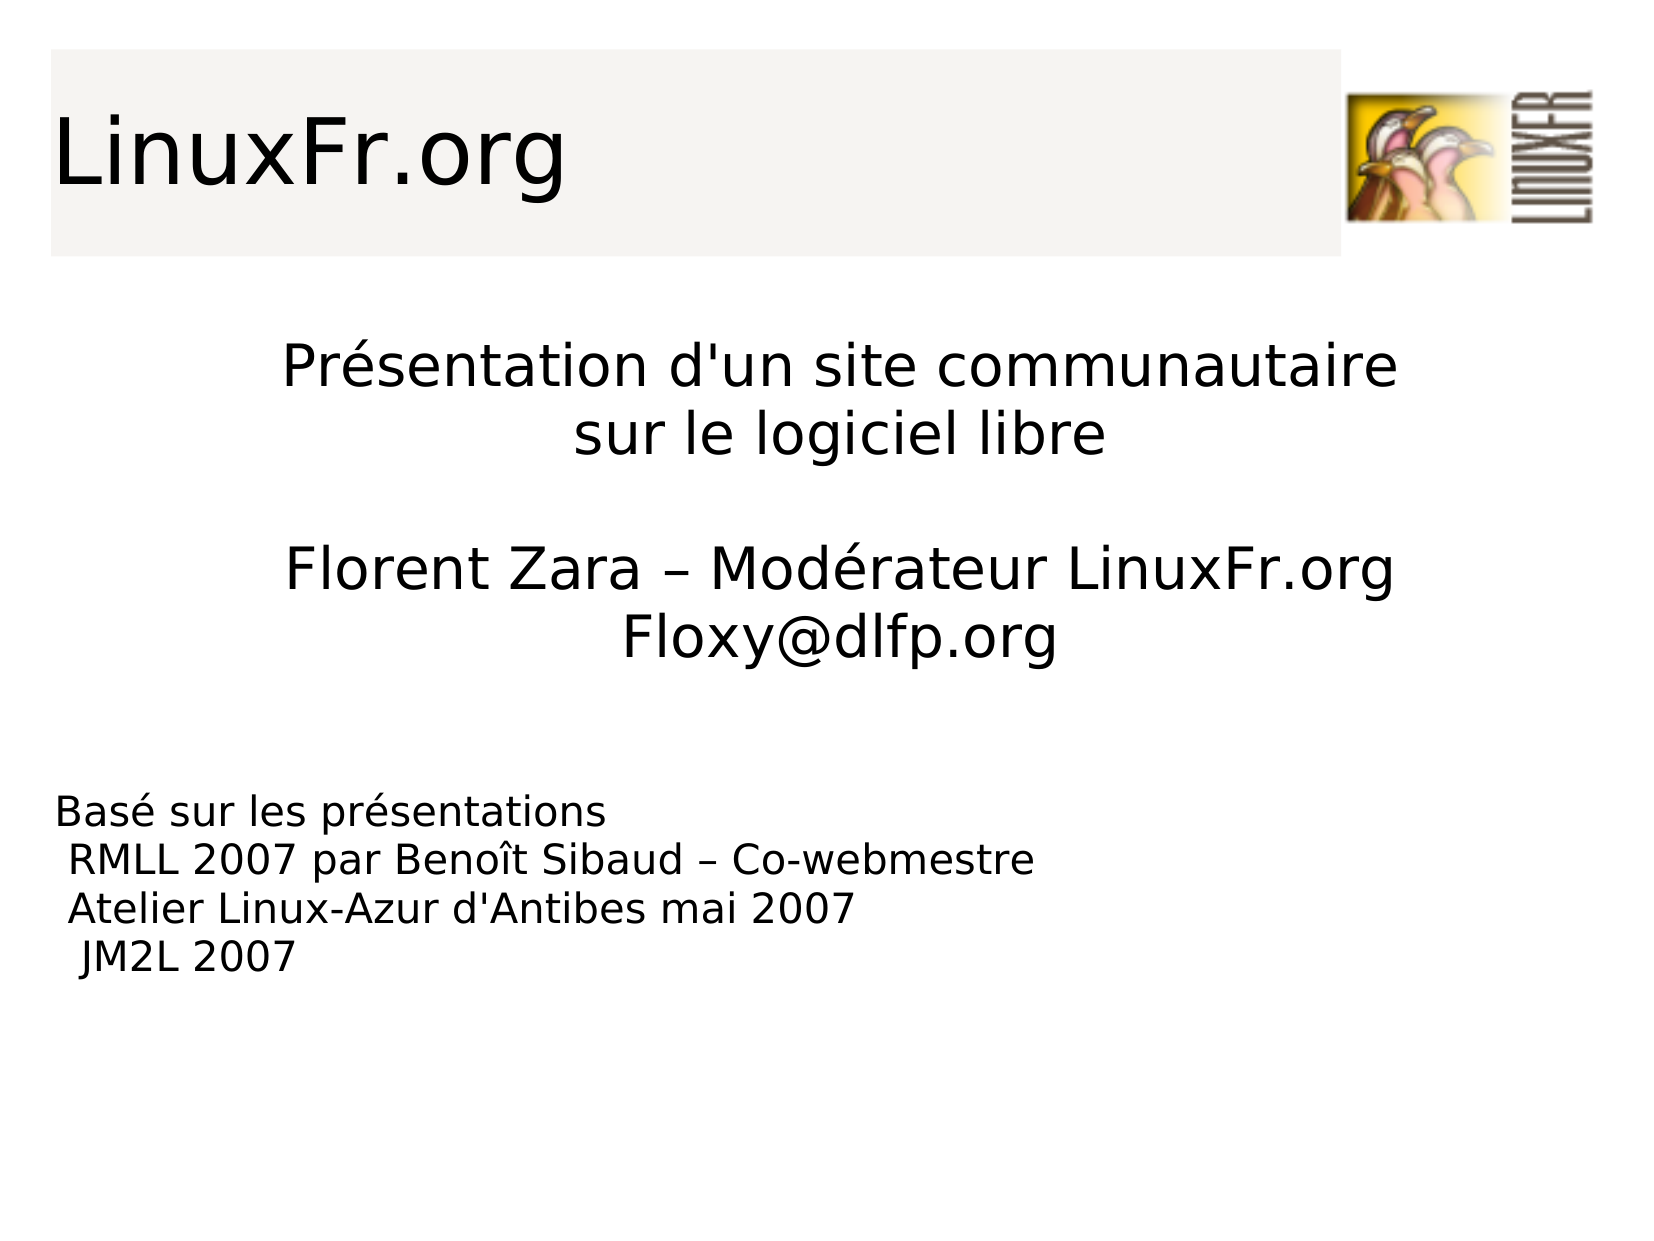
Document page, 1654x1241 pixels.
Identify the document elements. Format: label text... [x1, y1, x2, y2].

title LinuxFr.org [51, 49, 1342, 257]
subtitle Présentation d'un site communautaire sur le logiciel libre Florent Zara – Modérateur LinuxFr.org Floxy@dlfp.org Basé sur les présentations RMLL 2007 par Benoît Sibaud – Co-webmestre Atelier Linux-Azur d'Antibes mai 2007 JM2L 2007 [54, 259, 1628, 1103]
picture [1342, 88, 1601, 229]
